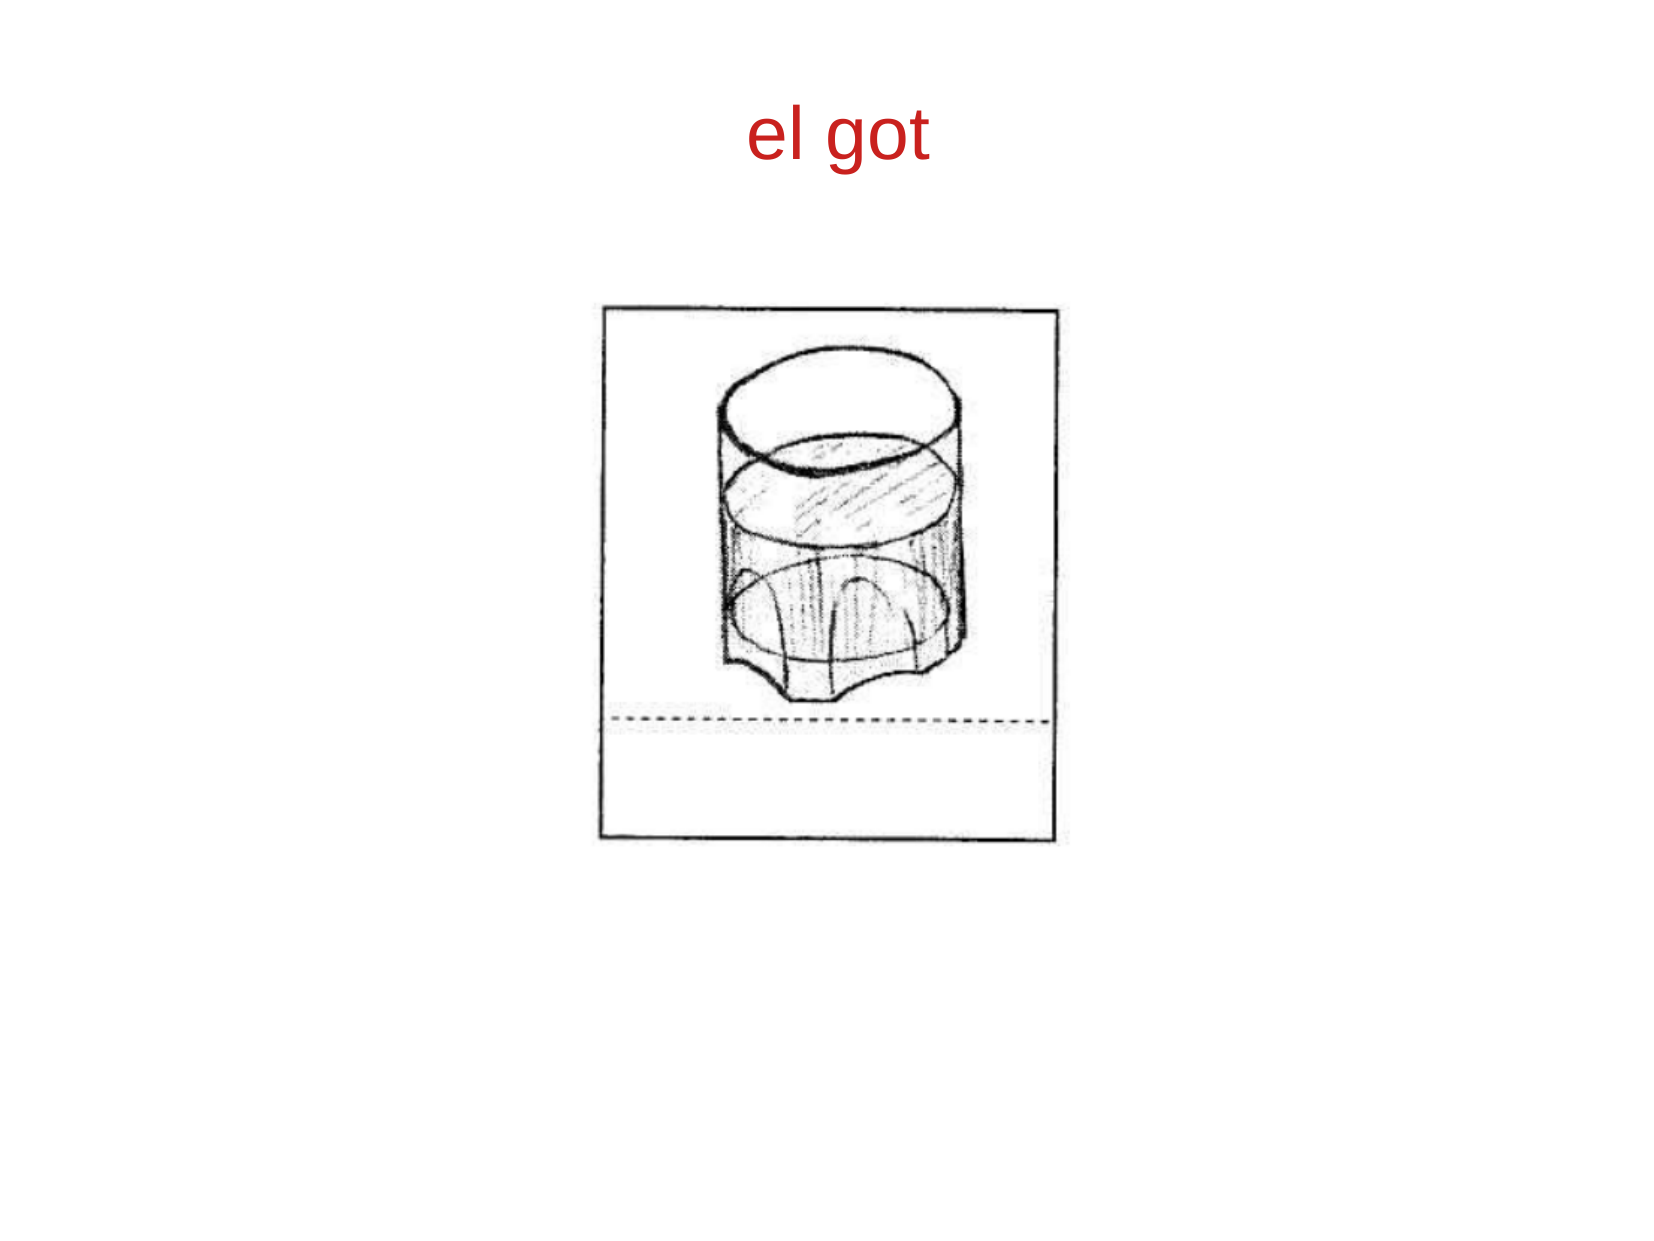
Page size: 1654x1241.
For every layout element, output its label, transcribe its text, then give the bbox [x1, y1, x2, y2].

picture [581, 291, 1094, 873]
text_box el got [389, 58, 1288, 201]
